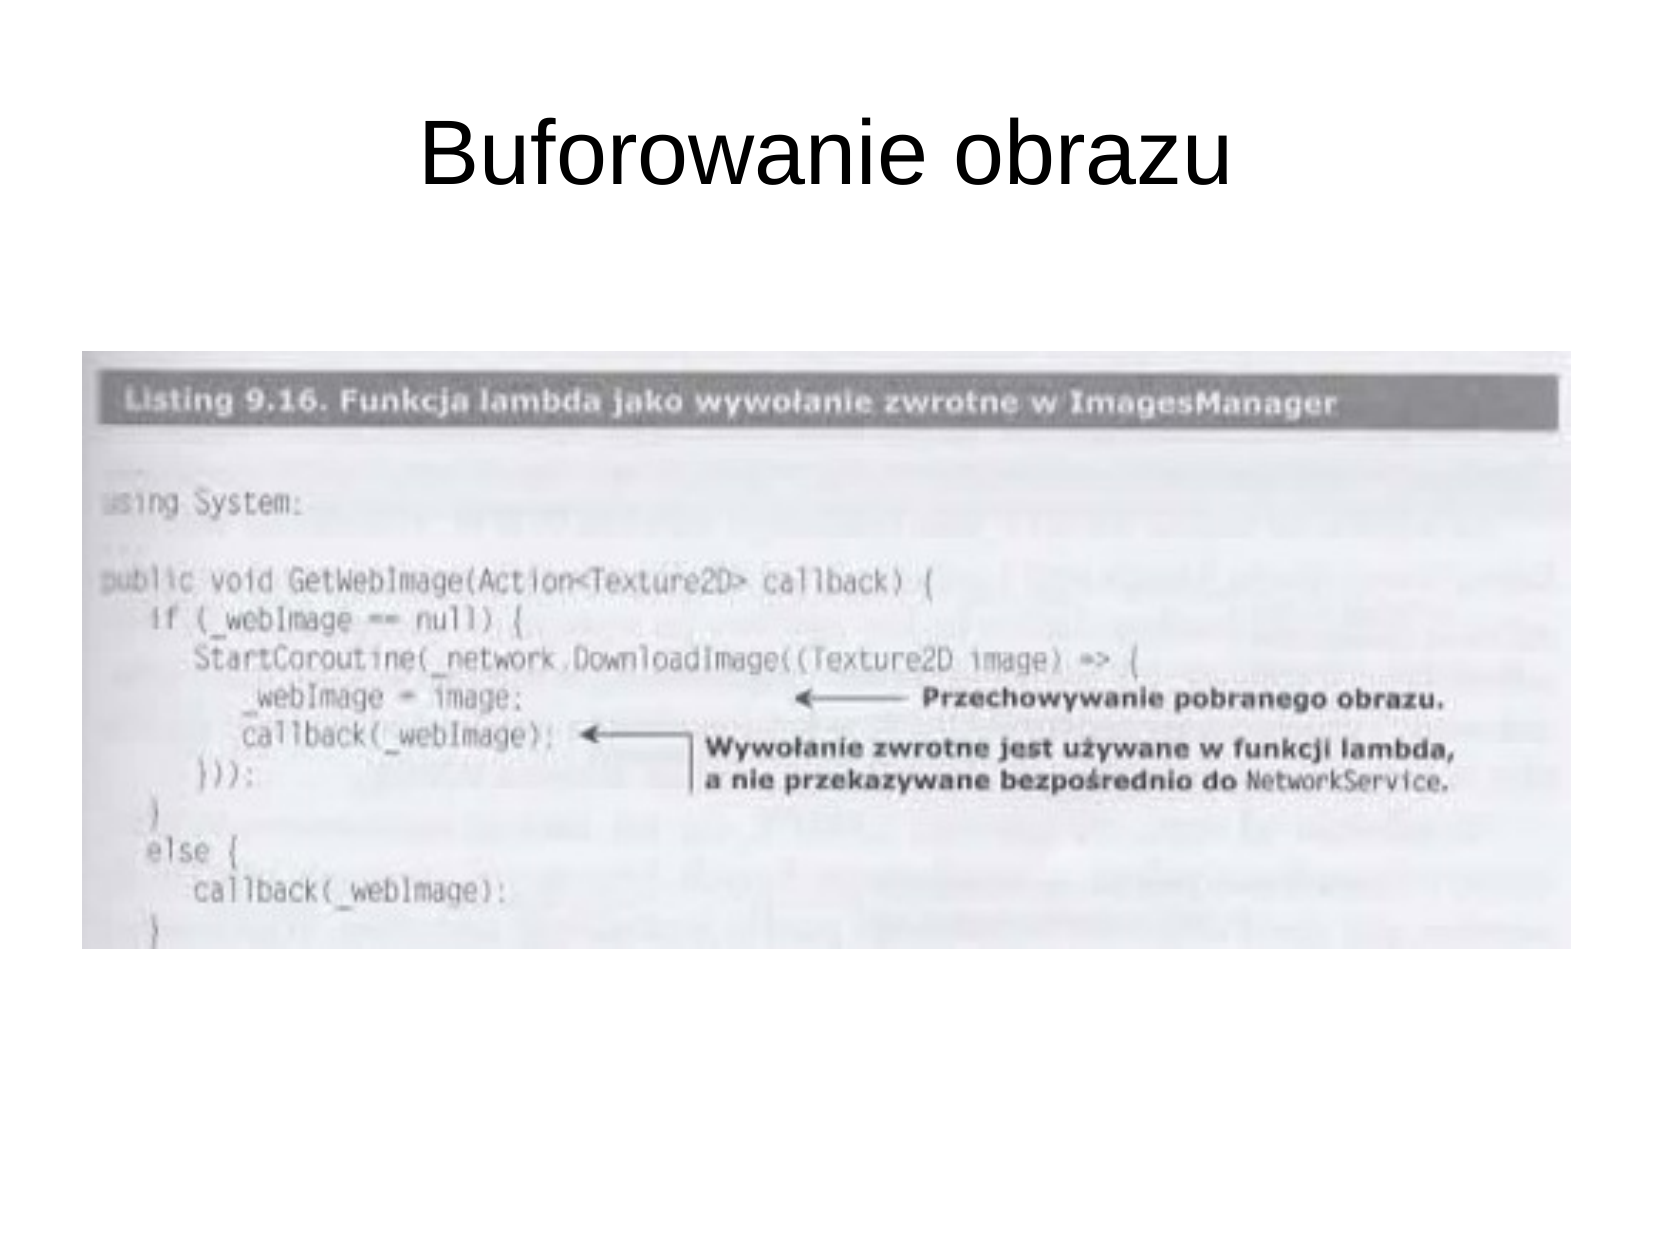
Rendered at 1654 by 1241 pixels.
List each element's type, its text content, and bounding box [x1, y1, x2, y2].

title Buforowanie obrazu [82, 49, 1571, 257]
picture [82, 351, 1571, 949]
